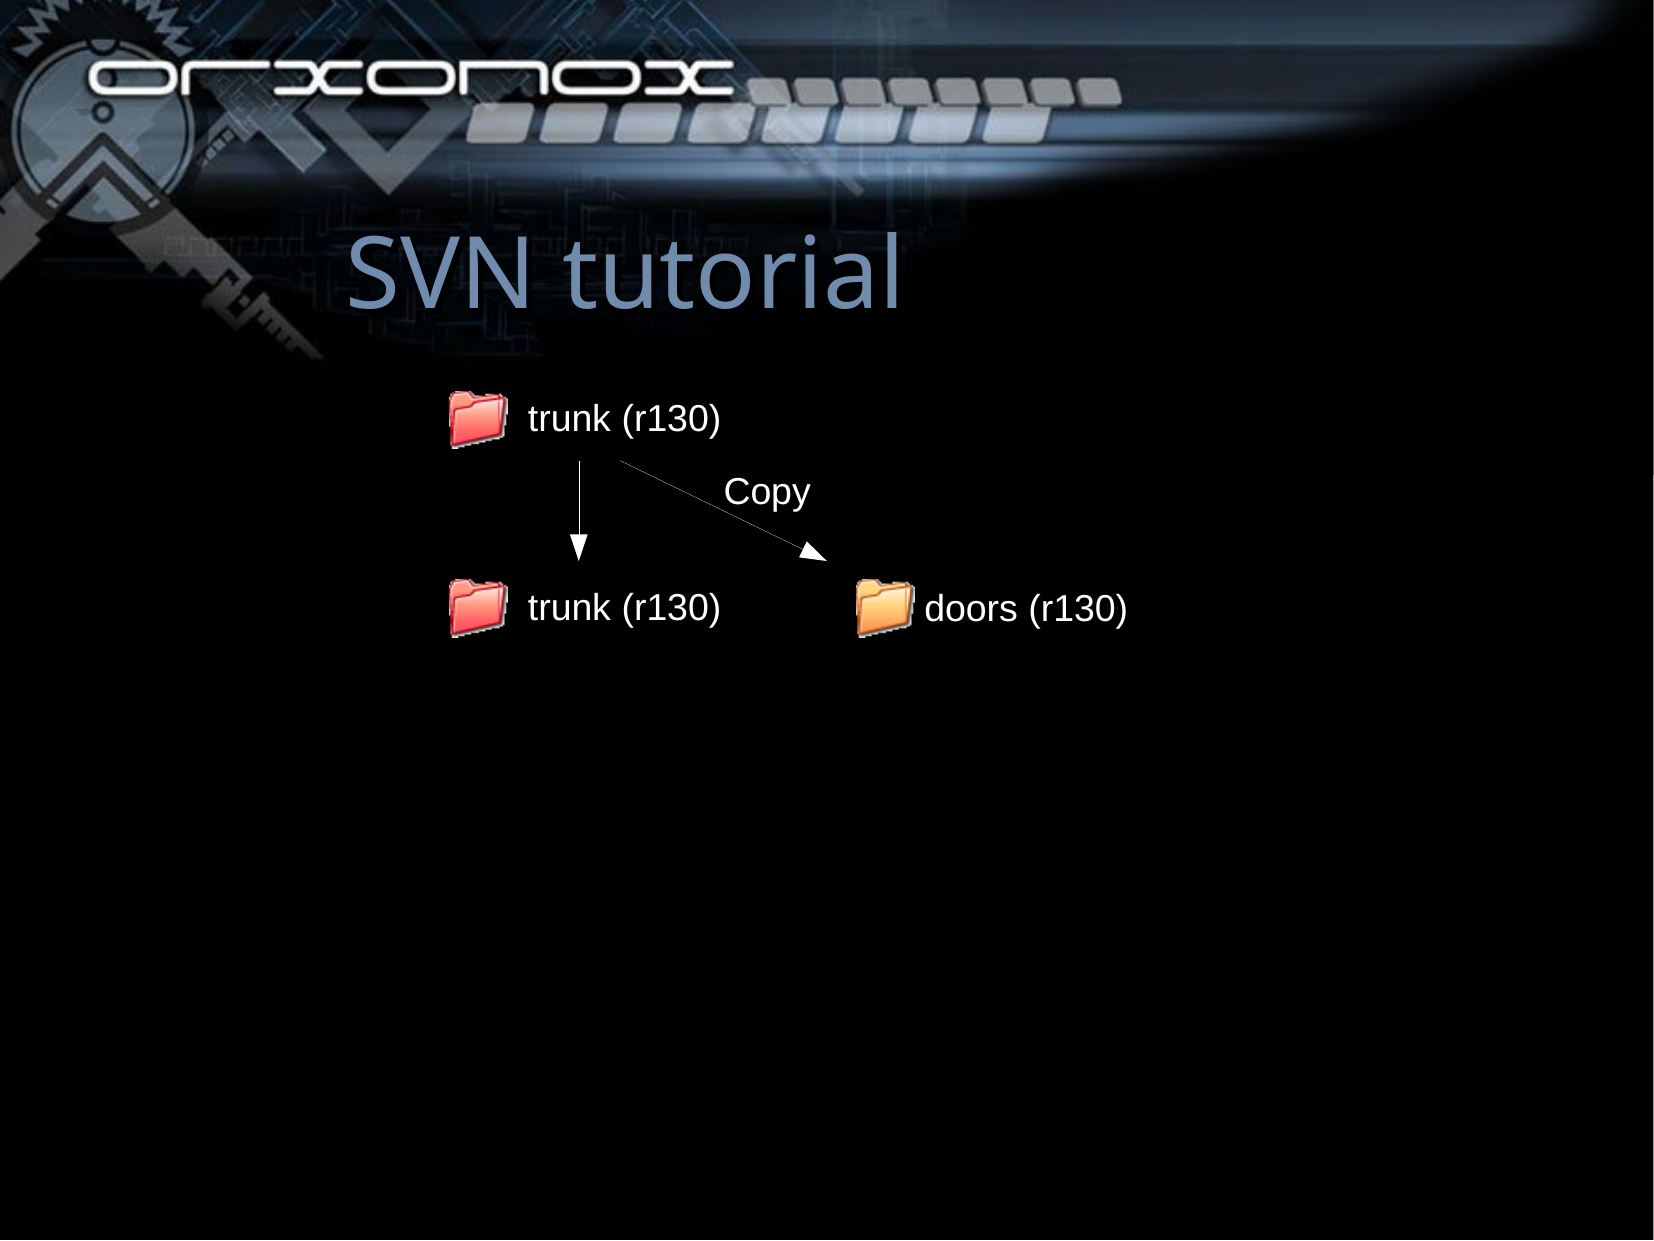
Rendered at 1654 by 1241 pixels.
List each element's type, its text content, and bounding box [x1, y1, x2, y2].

picture [449, 579, 508, 638]
text_box Copy [708, 462, 845, 520]
text_box trunk (r130) [513, 389, 737, 447]
text_box trunk (r130) [513, 578, 737, 636]
text_box doors (r130) [909, 580, 1176, 637]
picture [856, 579, 915, 638]
picture [0, 0, 1654, 475]
